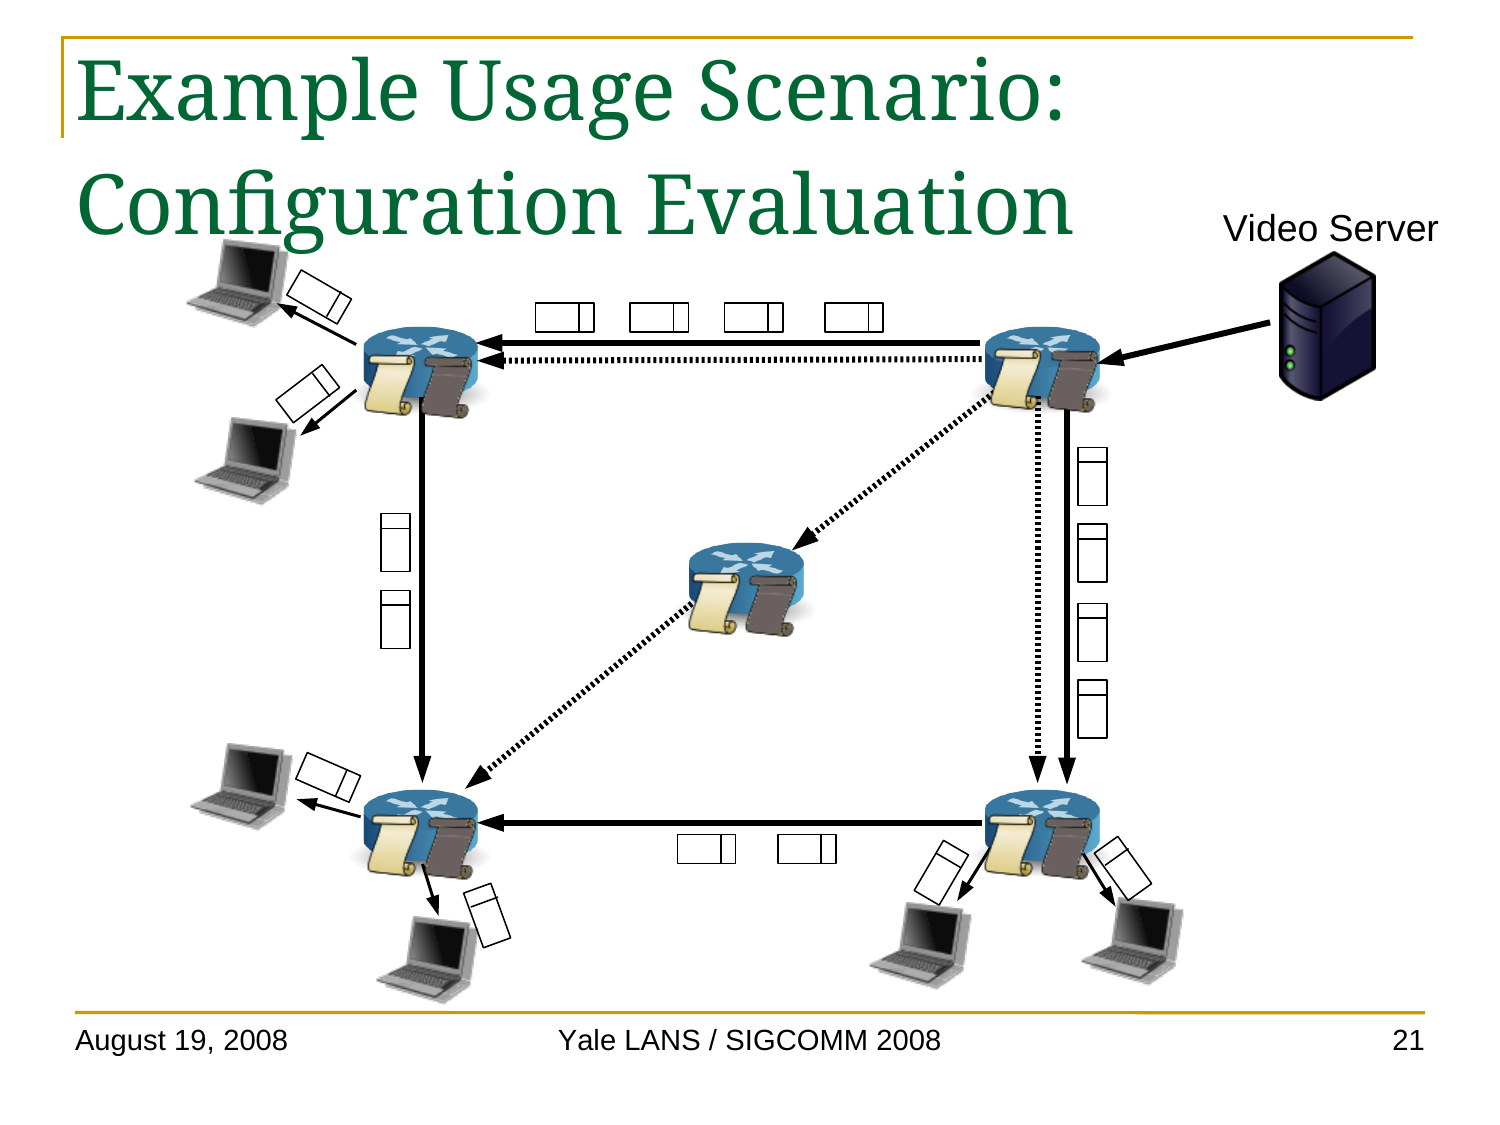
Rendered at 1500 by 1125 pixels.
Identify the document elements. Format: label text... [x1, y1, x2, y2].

picture [473, 915, 483, 941]
picture [1106, 852, 1135, 888]
picture [189, 742, 297, 834]
title Example Usage Scenario: Configuration Evaluation [75, 48, 1425, 243]
picture [661, 527, 839, 642]
picture [336, 774, 343, 790]
picture [336, 774, 513, 888]
picture [957, 311, 1135, 425]
picture [1096, 838, 1125, 864]
picture [1080, 896, 1188, 989]
picture [1279, 257, 1376, 401]
picture [957, 850, 966, 866]
text_box Video Server [1208, 196, 1455, 257]
picture [336, 311, 513, 425]
picture [957, 774, 1135, 888]
picture [337, 774, 359, 800]
picture [868, 901, 976, 993]
picture [185, 238, 293, 331]
picture [193, 416, 301, 509]
picture [336, 311, 343, 322]
picture [375, 915, 483, 1008]
